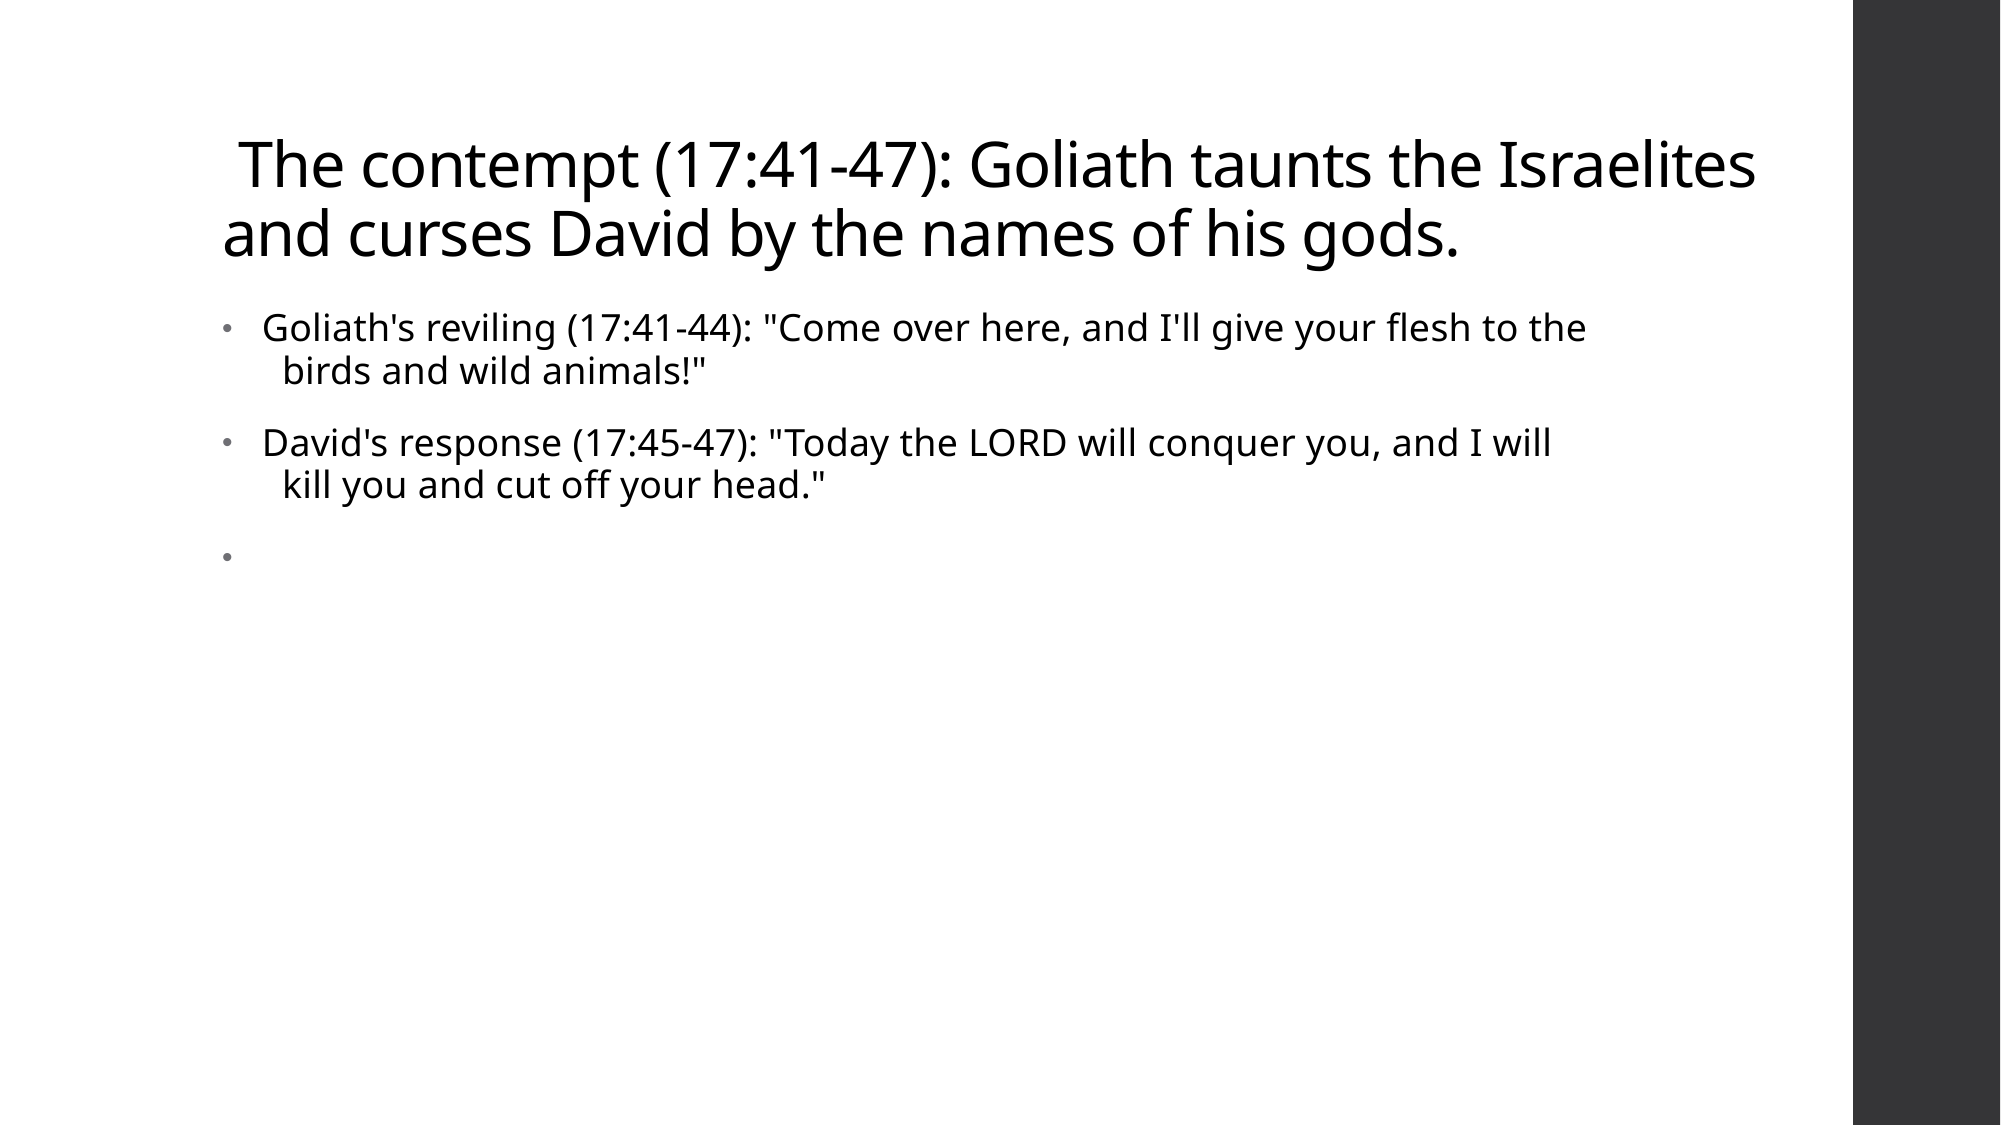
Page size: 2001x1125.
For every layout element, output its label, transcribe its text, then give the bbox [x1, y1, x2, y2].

title The contempt (17:41-47): Goliath taunts the Israelites and curses David by the names of his gods. [206, 60, 1797, 278]
list Goliath's reviling (17:41-44): "Come over here, and I'll give your flesh to the birds and wild animals!" David's response (17:45-47): "Today the LORD will conquer you, and I will kill you and cut off your head." [206, 299, 1617, 1014]
